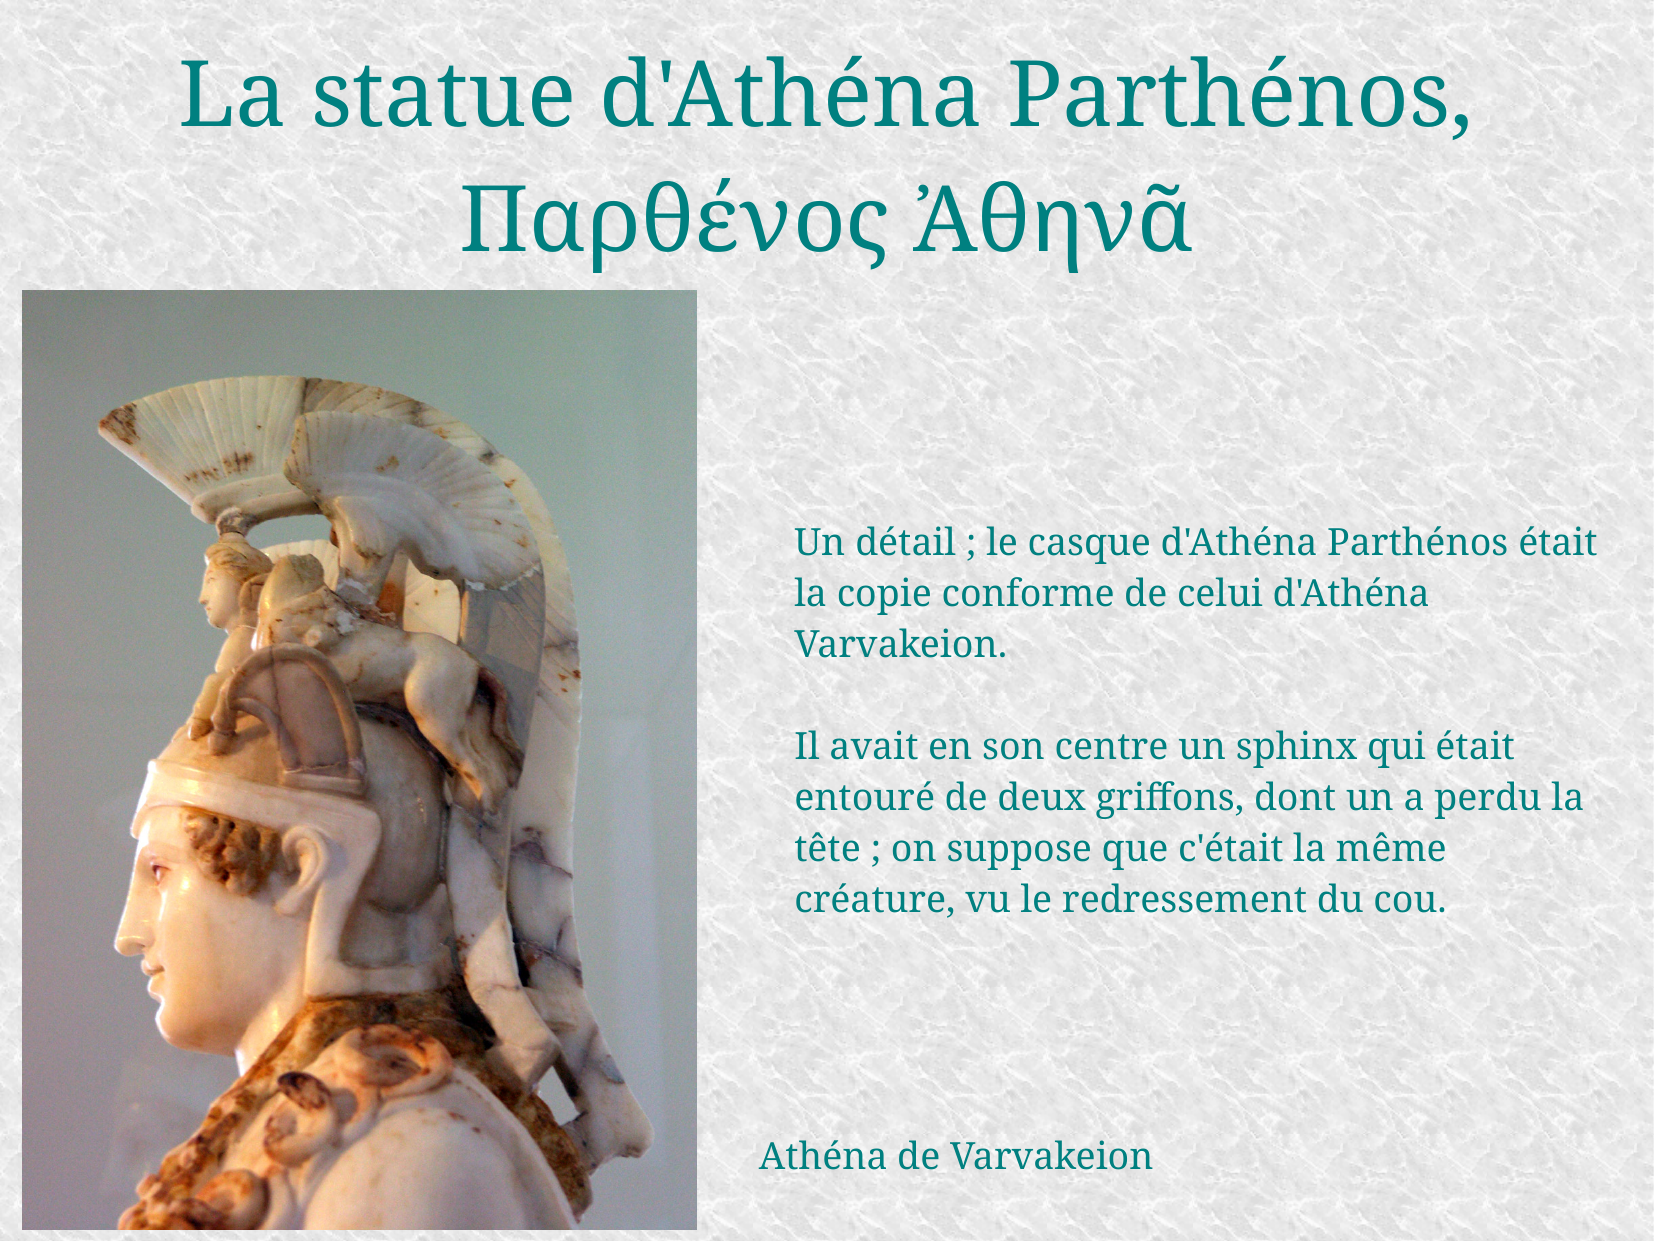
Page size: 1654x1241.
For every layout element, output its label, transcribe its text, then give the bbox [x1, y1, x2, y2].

title La statue d'Athéna Parthénos, Παρθένος Ἀθηνᾶ [82, 29, 1571, 277]
text_box Un détail ; le casque d'Athéna Parthénos était la copie conforme de celui d'Athéna Varvakeion. Il avait en son centre un sphinx qui était entouré de deux griffons, dont un a perdu la tête ; on suppose que c'était la même créature, vu le redressement du cou. [779, 507, 1619, 875]
picture [0, 0, 1654, 1241]
text_box Athéna de Varvakeion [744, 1122, 1205, 1188]
